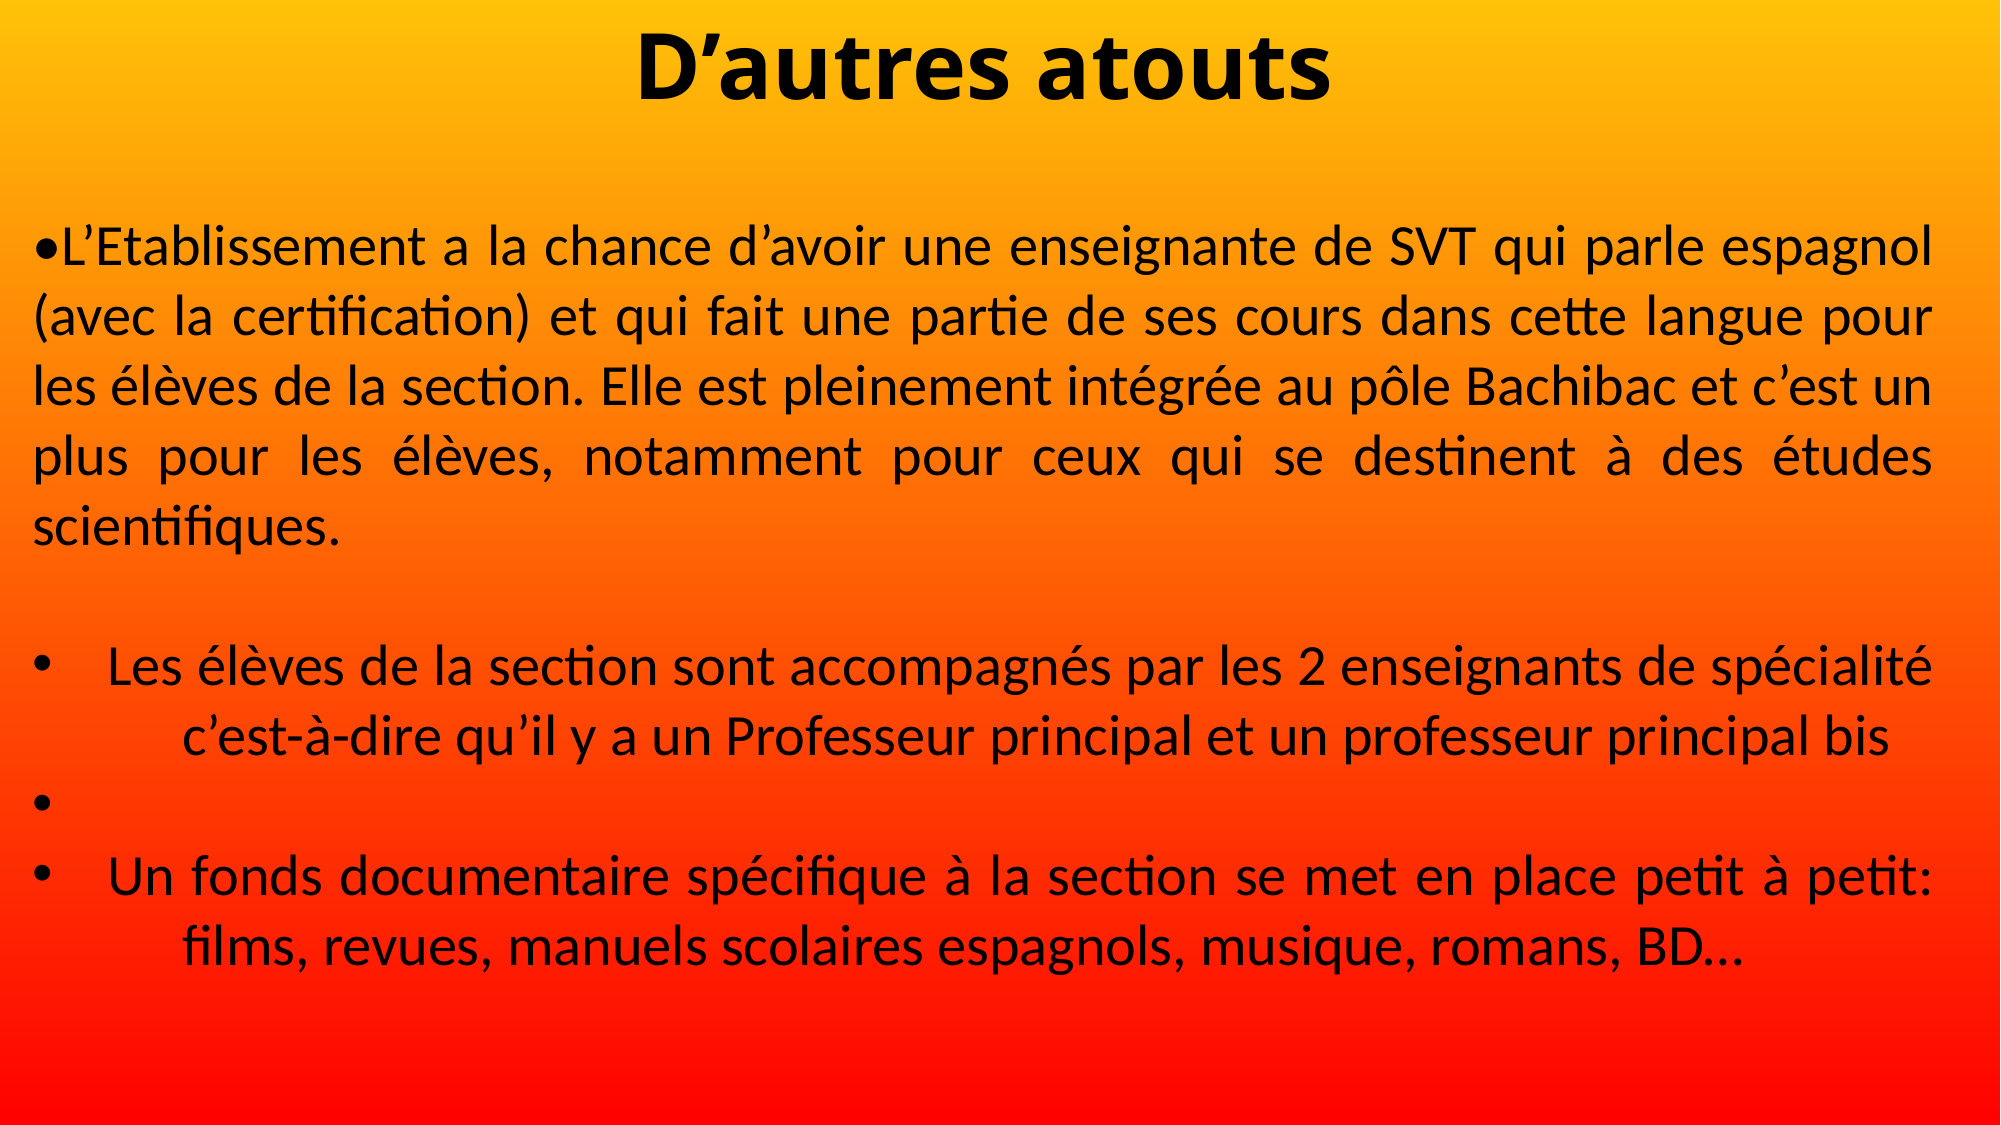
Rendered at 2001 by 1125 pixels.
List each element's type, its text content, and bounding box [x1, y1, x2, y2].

text_box D’autres atouts •L’Etablissement a la chance d’avoir une enseignante de SVT qui parle espagnol (avec la certification) et qui fait une partie de ses cours dans cette langue pour les élèves de la section. Elle est pleinement intégrée au pôle Bachibac et c’est un plus pour les élèves, notamment pour ceux qui se destinent à des études scientifiques. Les élèves de la section sont accompagnés par les 2 enseignants de spécialité c’est-à-dire qu’il y a un Professeur principal et un professeur principal bis Un fonds documentaire spécifique à la section se met en place petit à petit: films, revues, manuels scolaires espagnols, musique, romans, BD… [17, 0, 1951, 995]
